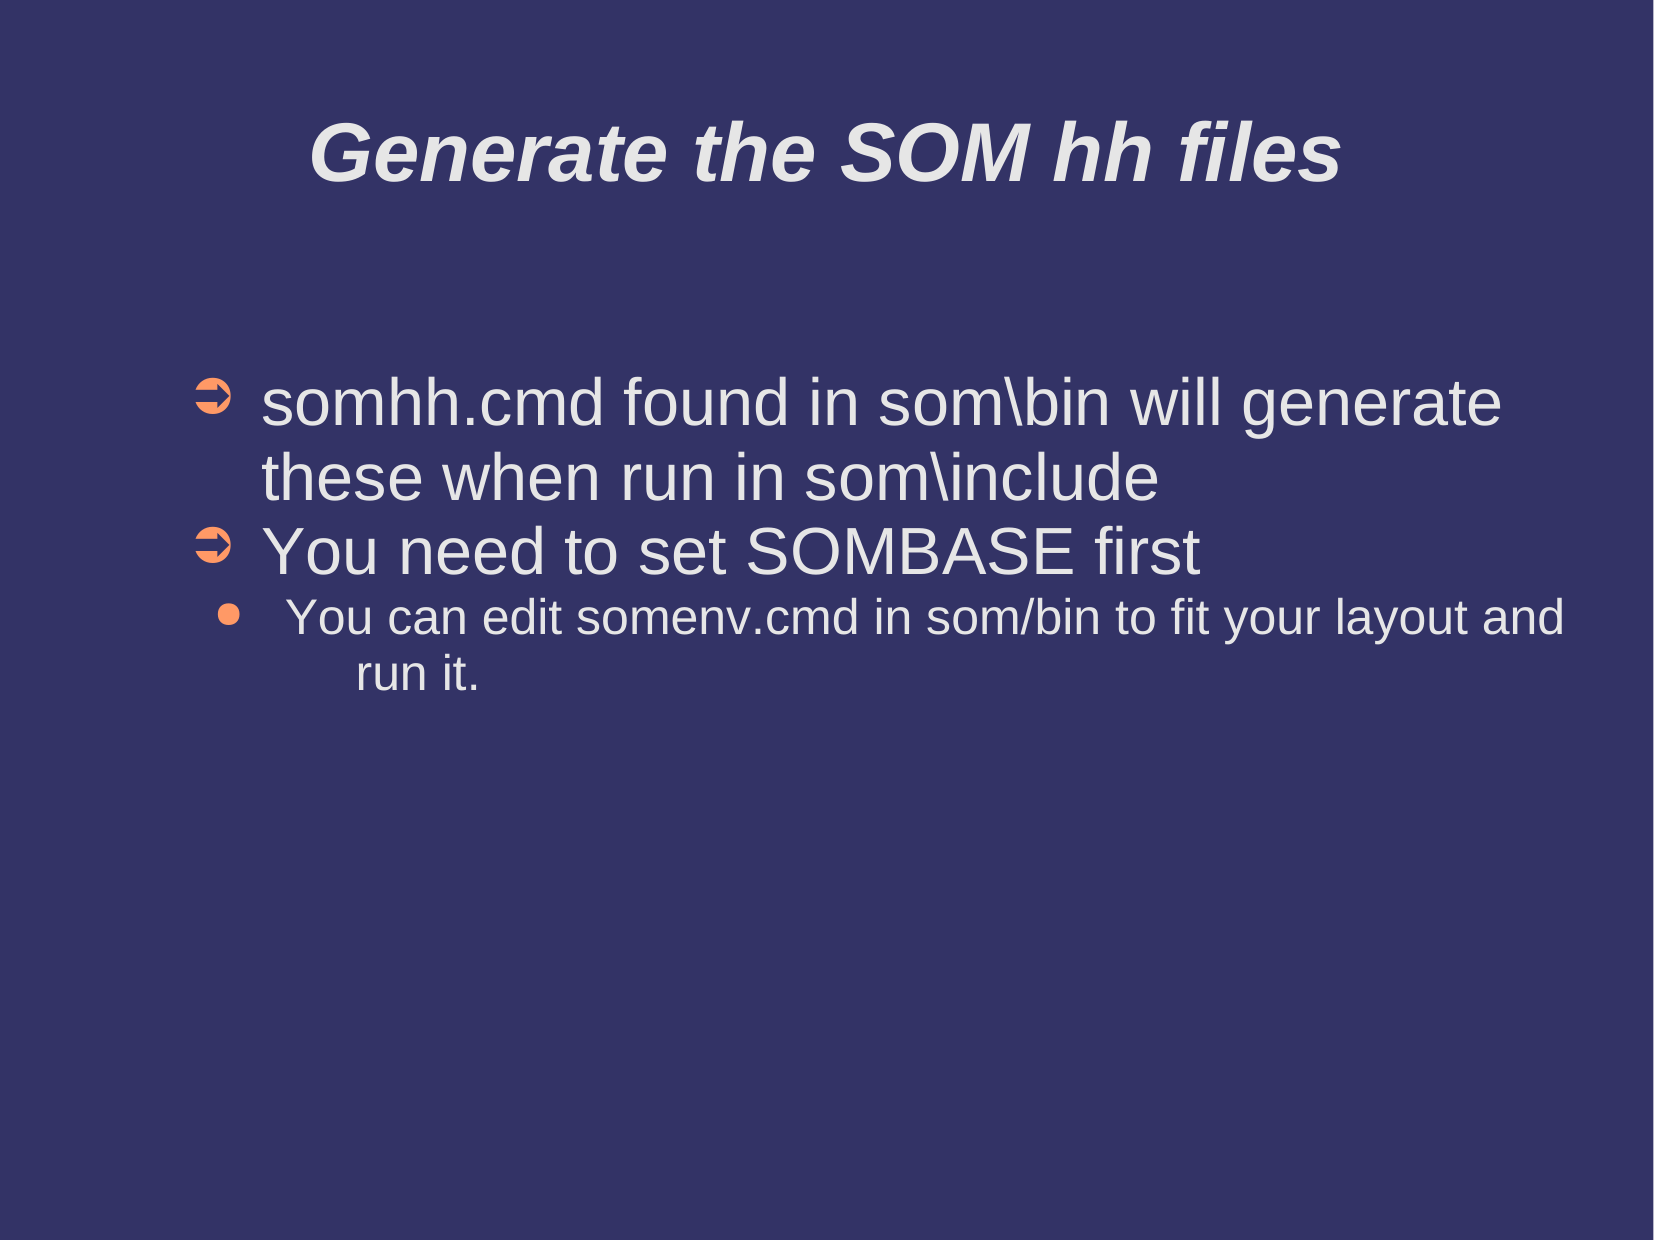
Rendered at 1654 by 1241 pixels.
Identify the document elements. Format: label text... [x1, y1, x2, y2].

title Generate the SOM hh files [82, 49, 1571, 257]
list somhh.cmd found in som\bin will generate these when run in som\include You need to set SOMBASE first You can edit somenv.cmd in som/bin to fit your layout and run it. [178, 364, 1570, 1147]
